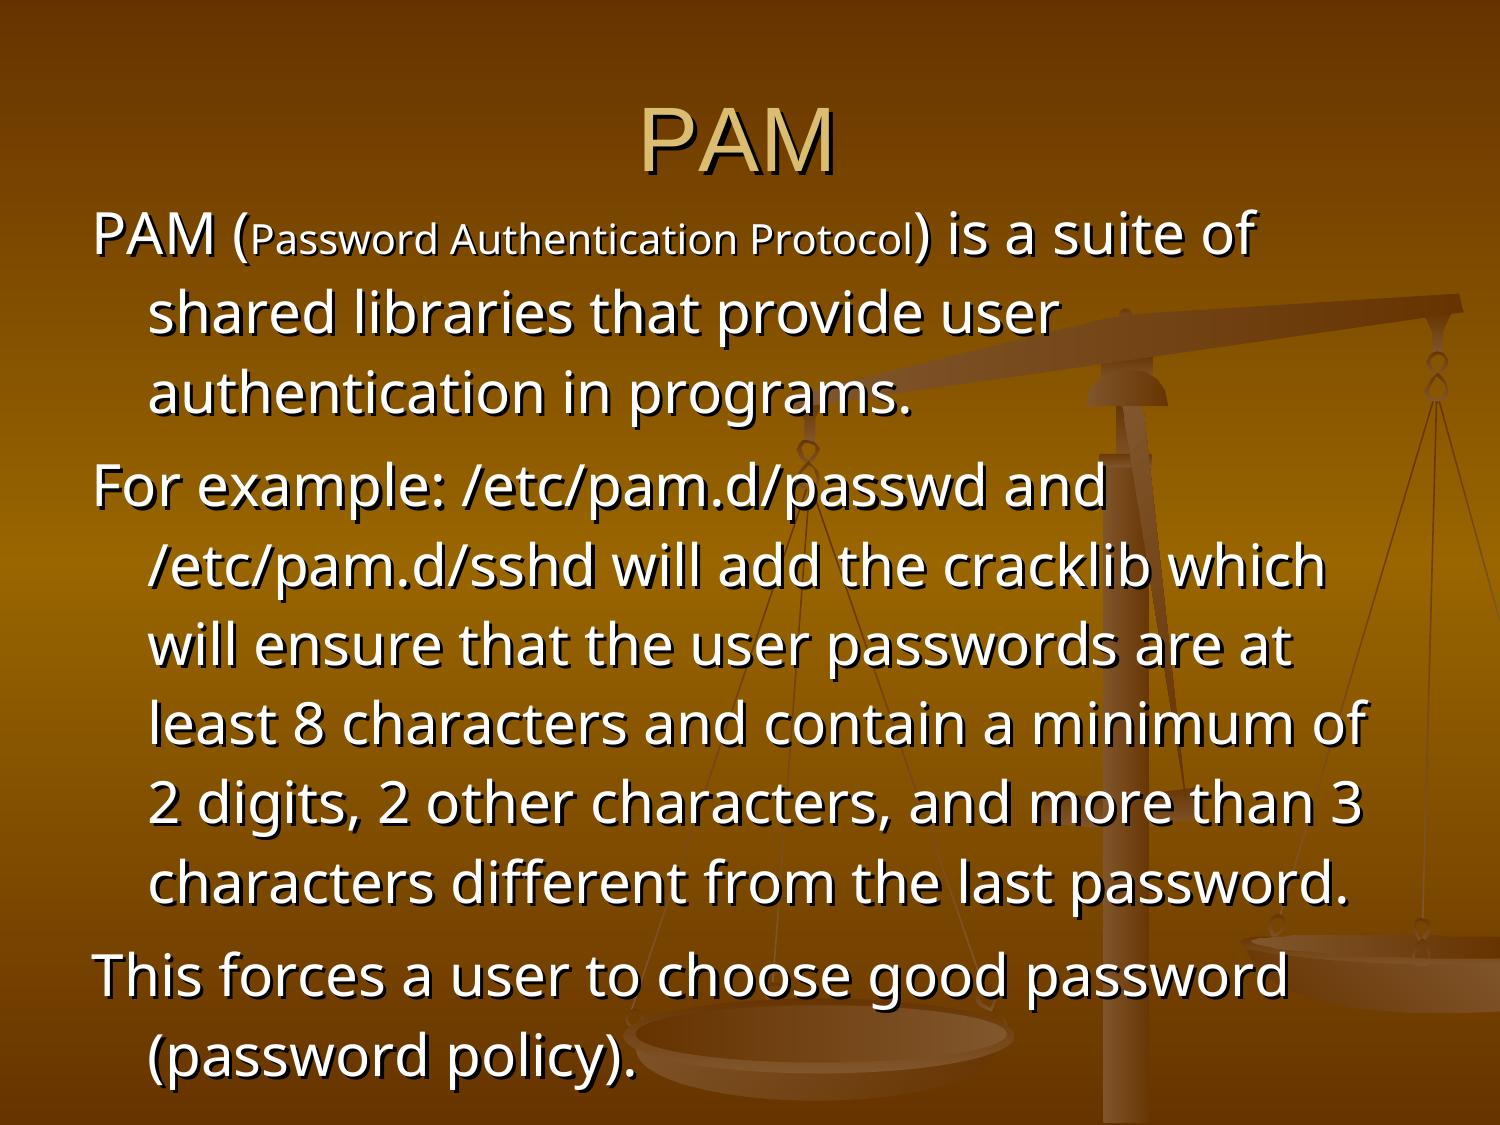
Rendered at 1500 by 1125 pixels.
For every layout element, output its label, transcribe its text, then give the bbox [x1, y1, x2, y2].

list PAM (Password Authentication Protocol) is a suite of shared libraries that provide user authentication in programs. For example: /etc/pam.d/passwd and /etc/pam.d/sshd will add the cracklib which will ensure that the user passwords are at least 8 characters and contain a minimum of 2 digits, 2 other characters, and more than 3 characters different from the last password. This forces a user to choose good password (password policy). [76, 184, 1427, 1071]
title PAM [75, 45, 1426, 234]
